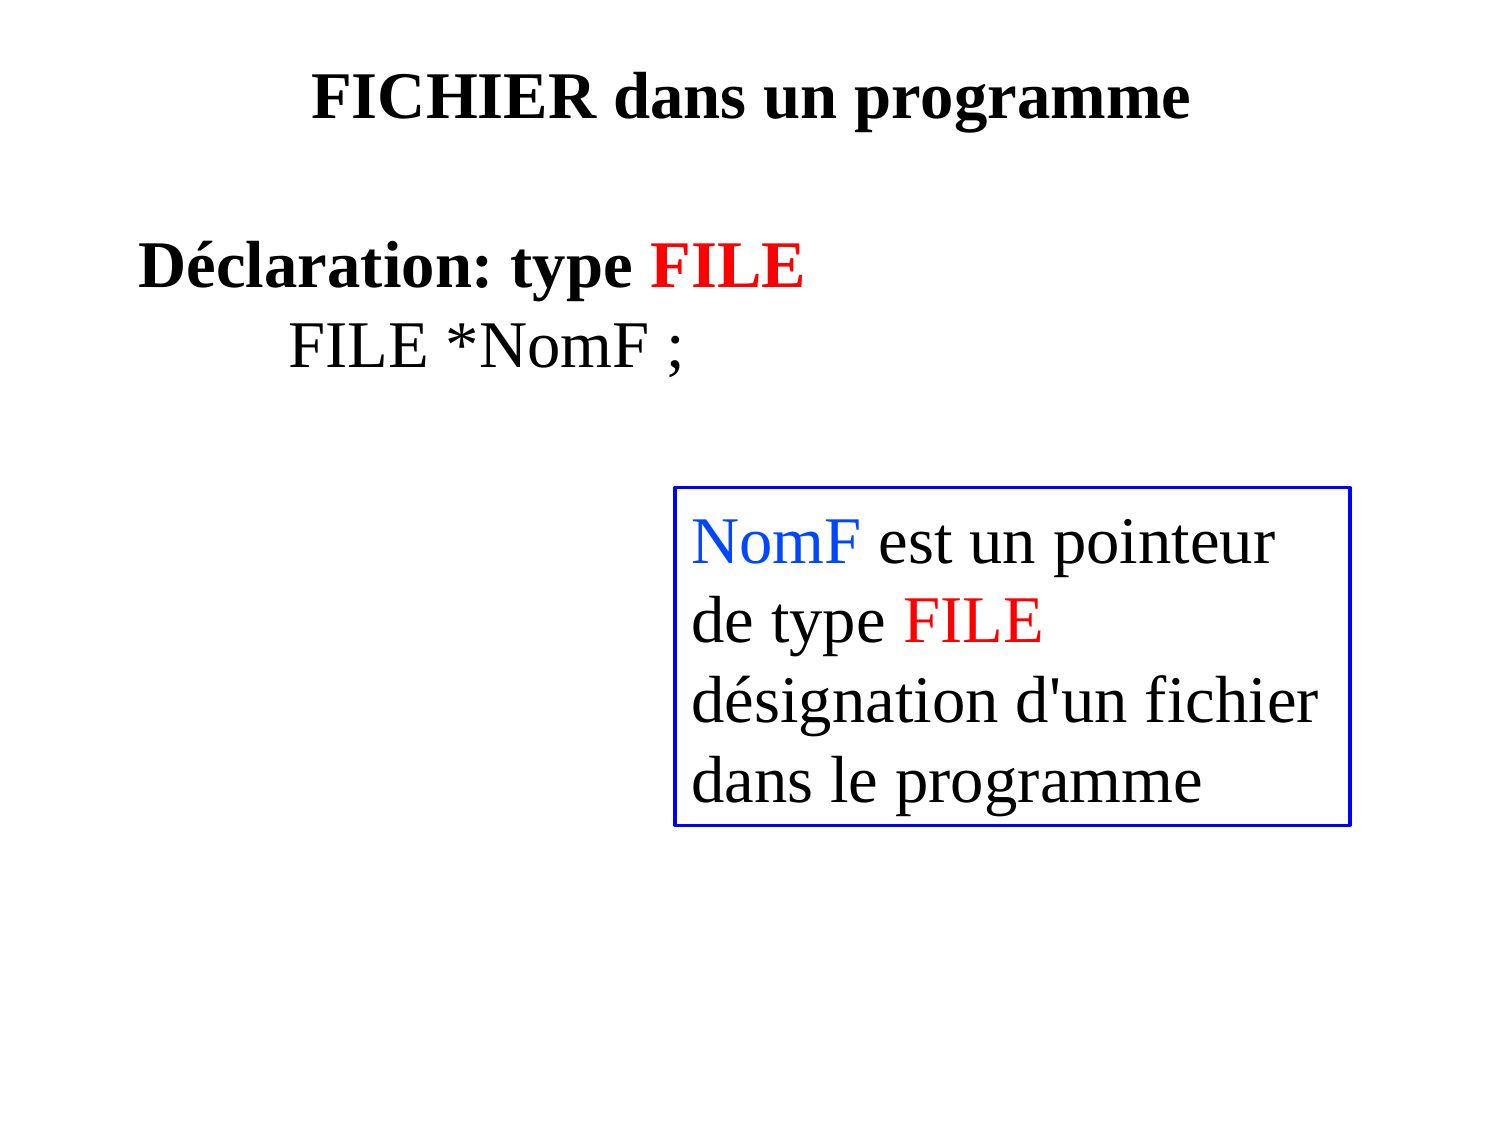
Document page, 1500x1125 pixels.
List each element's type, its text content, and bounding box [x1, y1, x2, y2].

text_box FICHIER dans un programme [296, 44, 1208, 140]
text_box Déclaration: type FILE FILE *NomF ; [123, 212, 822, 469]
text_box NomF est un pointeur de type FILE désignation d'un fichier dans le programme [675, 487, 1351, 826]
